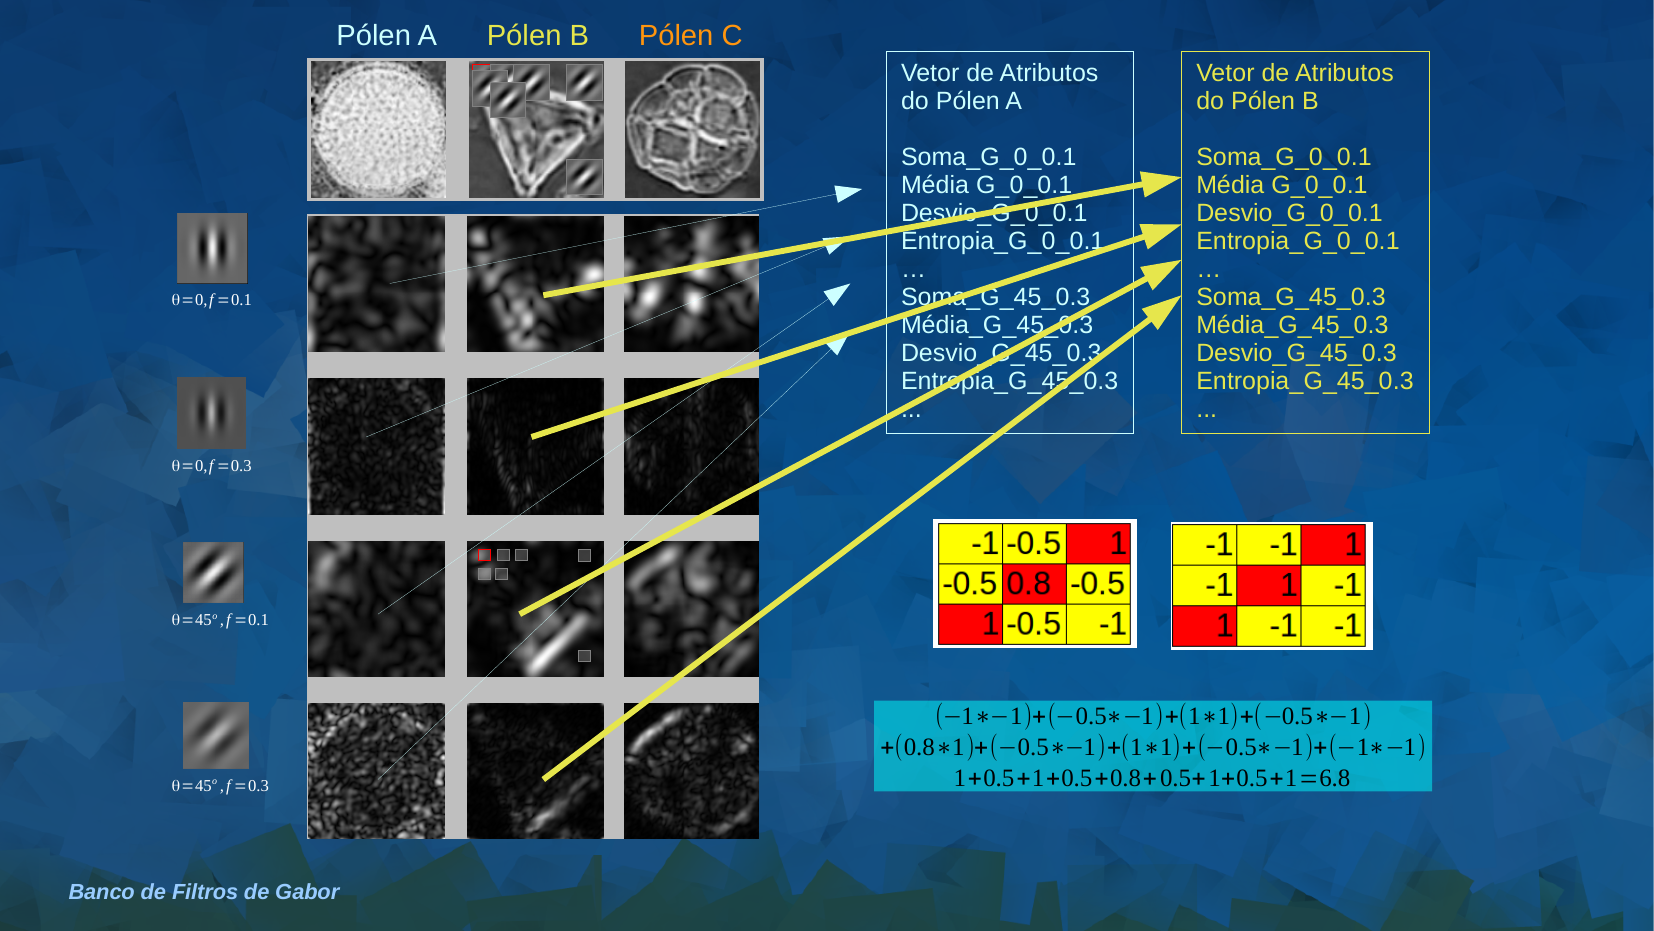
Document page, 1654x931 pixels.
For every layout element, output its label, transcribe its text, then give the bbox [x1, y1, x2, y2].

picture [0, 0, 1654, 931]
chart [165, 775, 275, 796]
text_box [497, 549, 510, 561]
chart [874, 700, 1433, 792]
text_box Vetor de Atributos do Pólen A Soma_G_0_0.1 Média G_0_0.1 Desvio_G_0_0.1 Entropia_G_0_0.1 … Soma_G_45_0.3 Média_G_45_0.3 Desvio_G_45_0.3 Entropia_G_45_0.3 ... [886, 244, 1134, 414]
text_box [578, 549, 591, 562]
text_box [578, 650, 591, 662]
text_box [495, 568, 508, 580]
chart [165, 609, 275, 630]
text_box [515, 549, 528, 561]
text_box Vetor de Atributos do Pólen A Soma_G_0_0.1 Média G_0_0.1 Desvio_G_0_0.1 Entropia_G_0_0.1 … Soma_G_45_0.3 Média_G_45_0.3 Desvio_G_45_0.3 Entropia_G_45_0.3 ... [886, 51, 1134, 228]
text_box Vetor de Atributos do Pólen A Soma_G_0_0.1 Média G_0_0.1 Desvio_G_0_0.1 Entropia_G_0_0.1 … Soma_G_45_0.3 Média_G_45_0.3 Desvio_G_45_0.3 Entropia_G_45_0.3 ... [1005, 336, 1134, 434]
text_box Vetor de Atributos do Pólen A Soma_G_0_0.1 Média G_0_0.1 Desvio_G_0_0.1 Entropia_G_0_0.1 … Soma_G_45_0.3 Média_G_45_0.3 Desvio_G_45_0.3 Entropia_G_45_0.3 ... [886, 290, 1134, 434]
chart [165, 290, 258, 310]
text_box Vetor de Atributos do Pólen A Soma_G_0_0.1 Média G_0_0.1 Desvio_G_0_0.1 Entropia_G_0_0.1 … Soma_G_45_0.3 Média_G_45_0.3 Desvio_G_45_0.3 Entropia_G_45_0.3 ... [886, 190, 1134, 317]
text_box [478, 549, 491, 561]
text_box Pólen A Pólen B Pólen C [321, 11, 759, 60]
chart [165, 456, 259, 476]
text_box Vetor de Atributos do Pólen B Soma_G_0_0.1 Média G_0_0.1 Desvio_G_0_0.1 Entropia_G_0_0.1 … Soma_G_45_0.3 Média_G_45_0.3 Desvio_G_45_0.3 Entropia_G_45_0.3 ... [1181, 51, 1430, 434]
text_box [478, 568, 491, 580]
